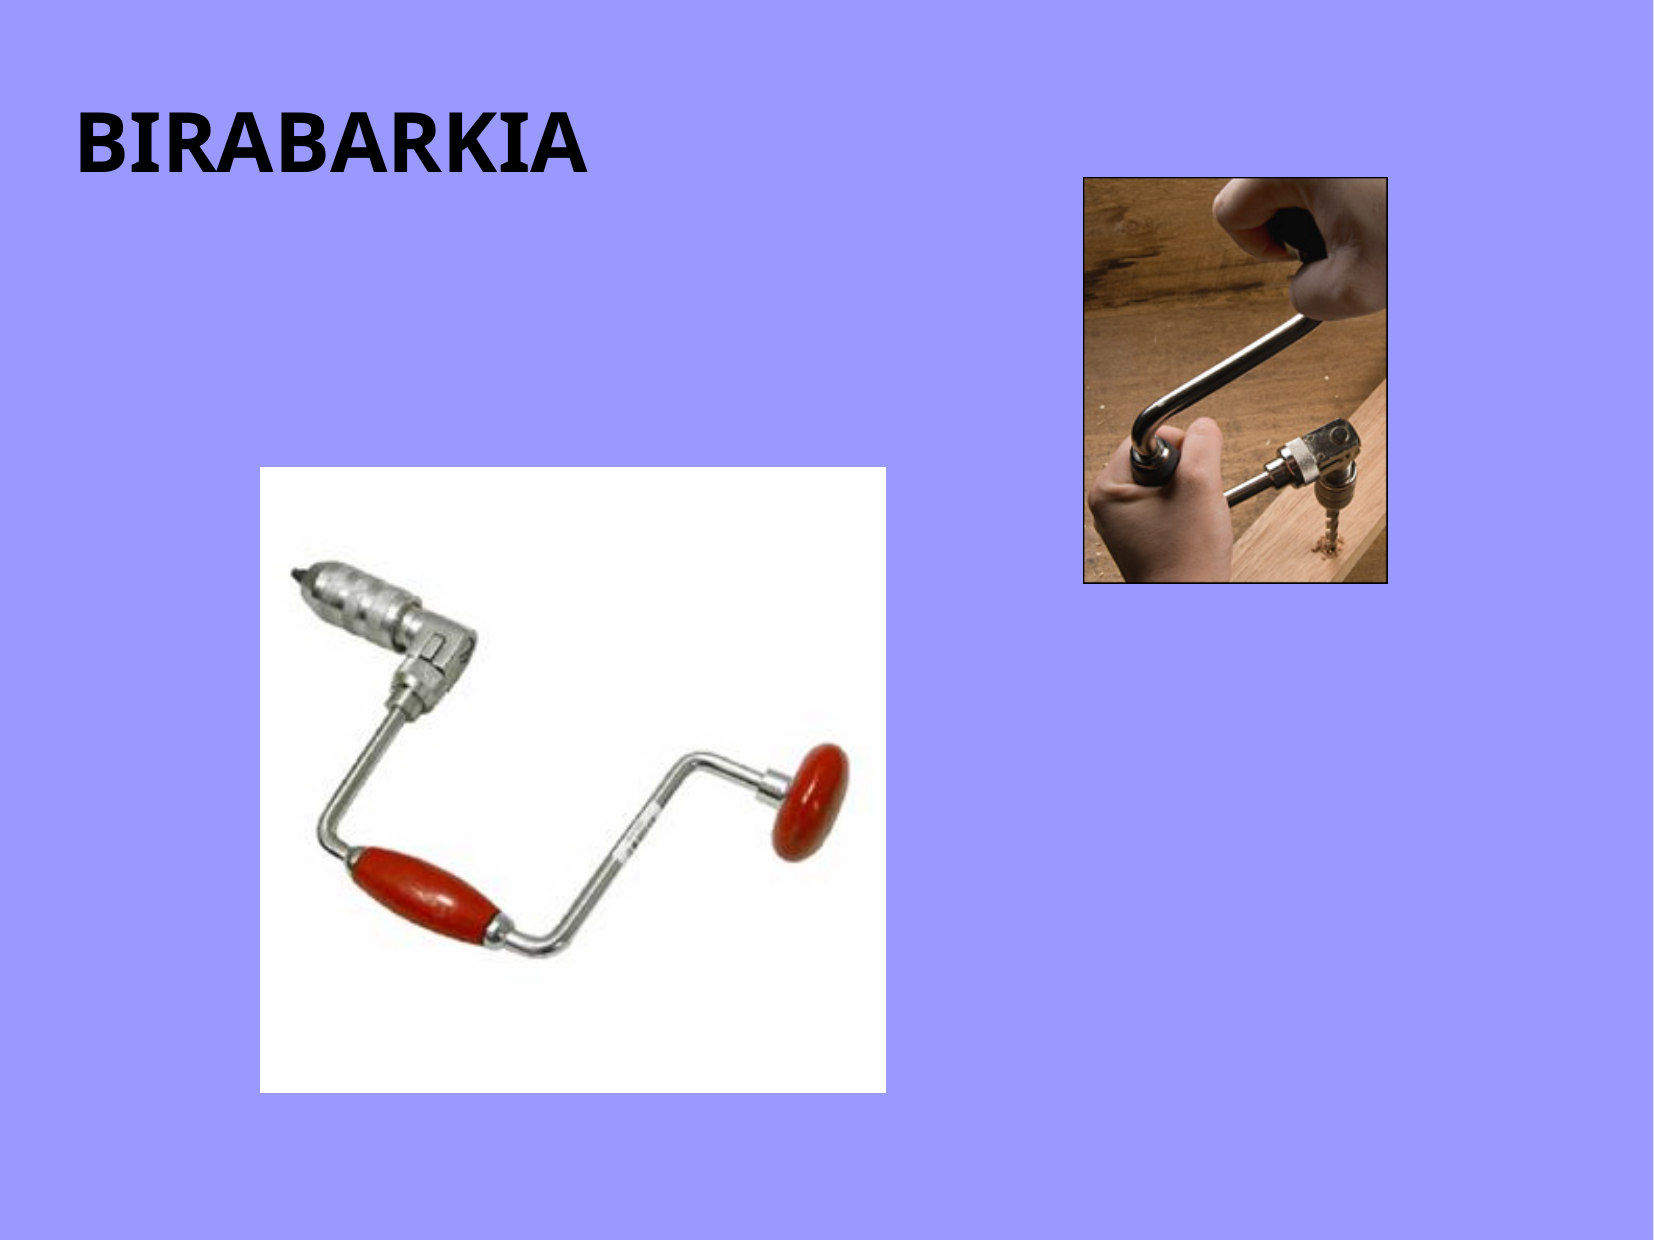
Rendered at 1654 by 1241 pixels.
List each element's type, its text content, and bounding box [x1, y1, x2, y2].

picture [260, 467, 886, 1093]
picture [1083, 177, 1388, 584]
text_box BIRABARKIA [59, 75, 1270, 207]
